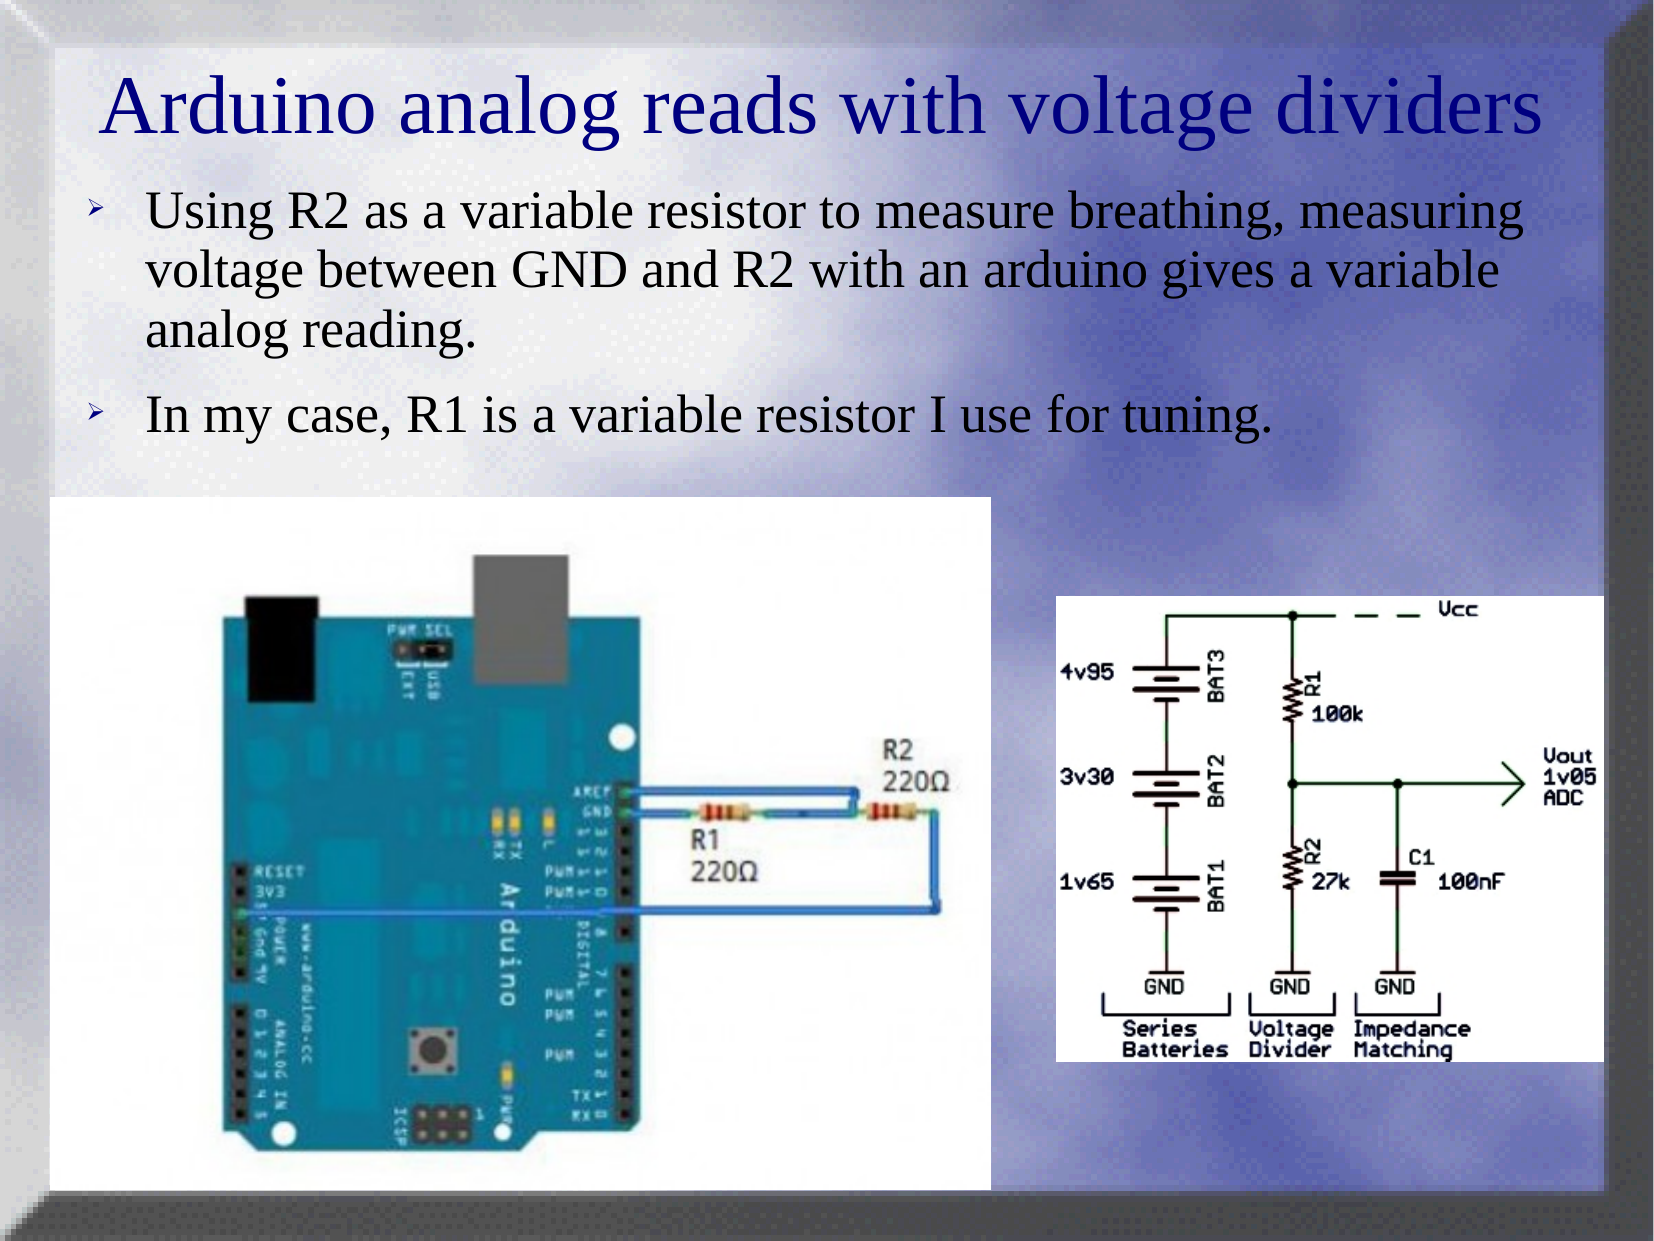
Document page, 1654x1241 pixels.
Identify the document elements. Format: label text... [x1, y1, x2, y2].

list Using R2 as a variable resistor to measure breathing, measuring voltage between GND and R2 with an arduino gives a variable analog reading. In my case, R1 is a variable resistor I use for tuning. [86, 180, 1584, 445]
title Arduino analog reads with voltage dividers [87, 52, 1558, 159]
picture [0, 0, 1654, 1241]
